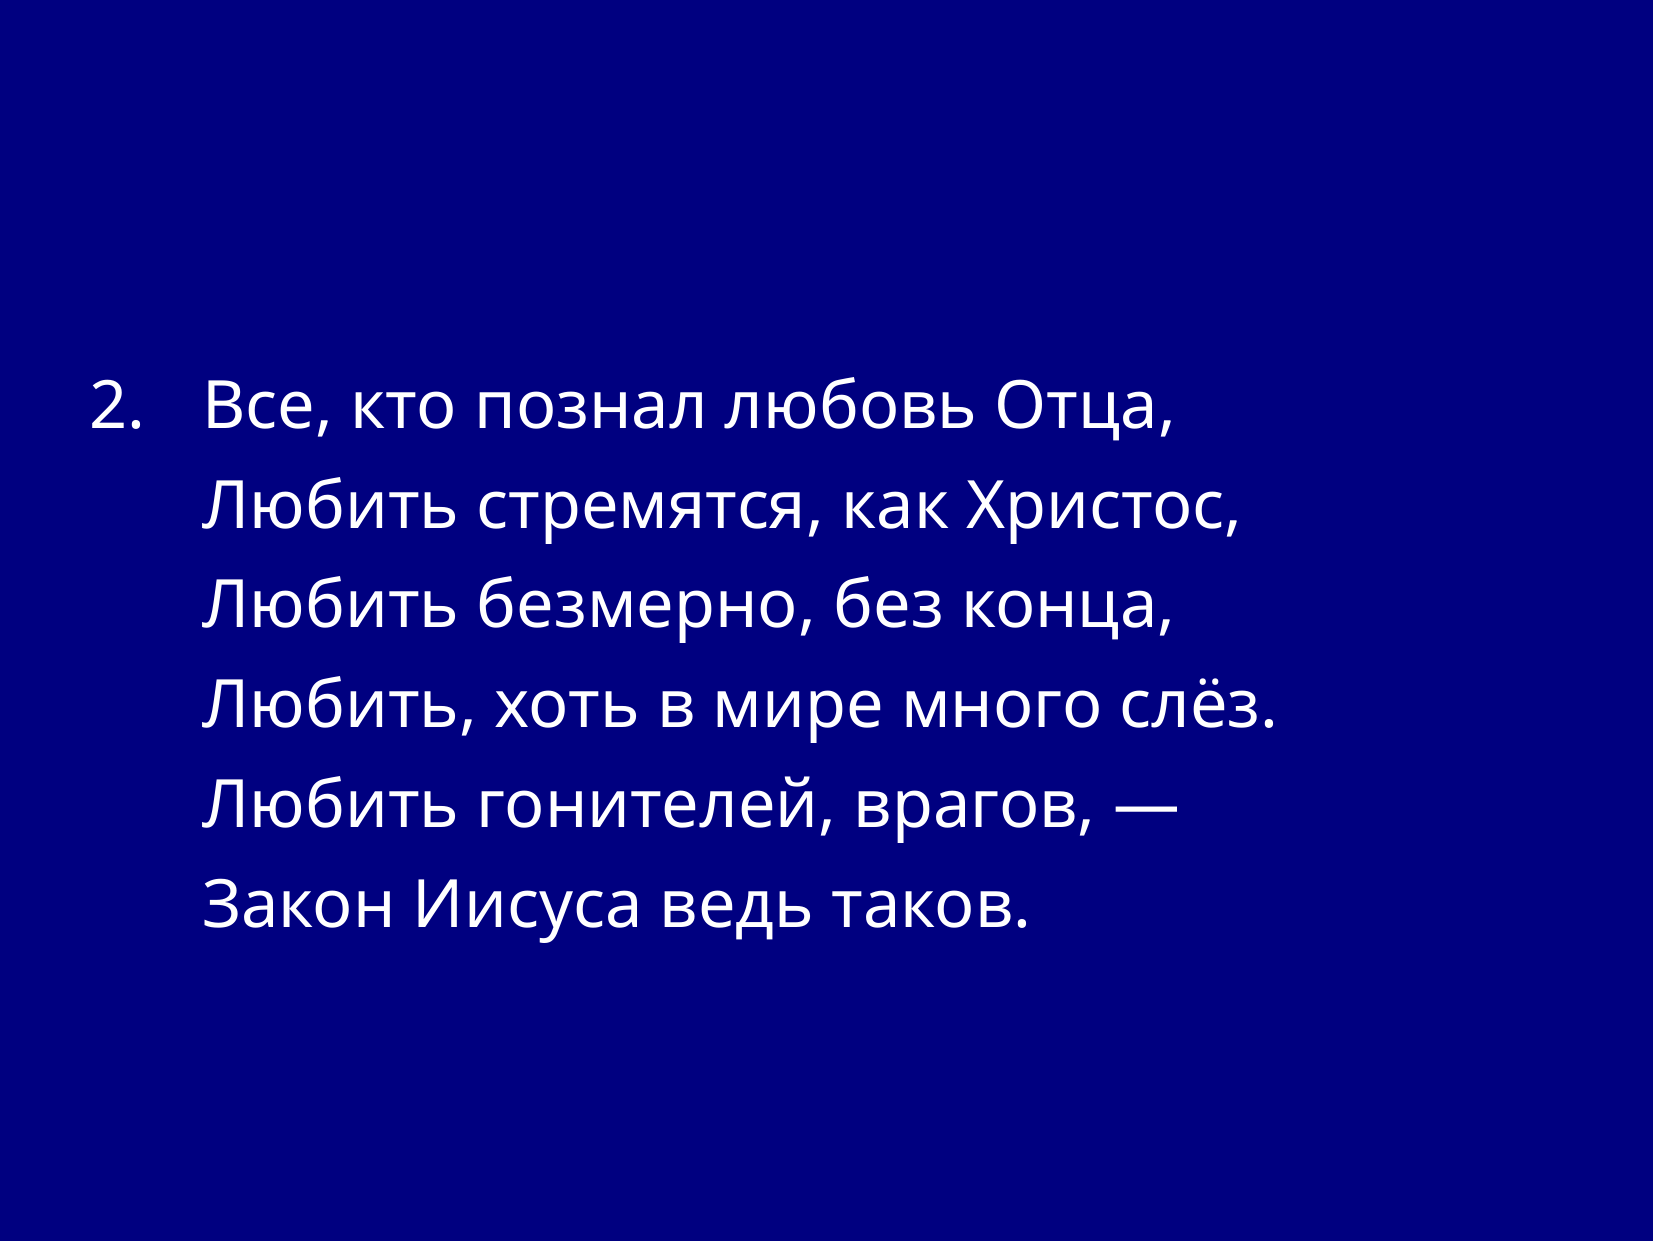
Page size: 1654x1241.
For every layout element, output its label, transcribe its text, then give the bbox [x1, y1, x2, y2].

text_box 2. Все, кто познал любовь Отца, Любить стремятся, как Христос, Любить безмерно, без конца, Любить, хоть в мире много слёз. Любить гонителей, врагов, — Закон Иисуса ведь таков. [75, 150, 1576, 1163]
